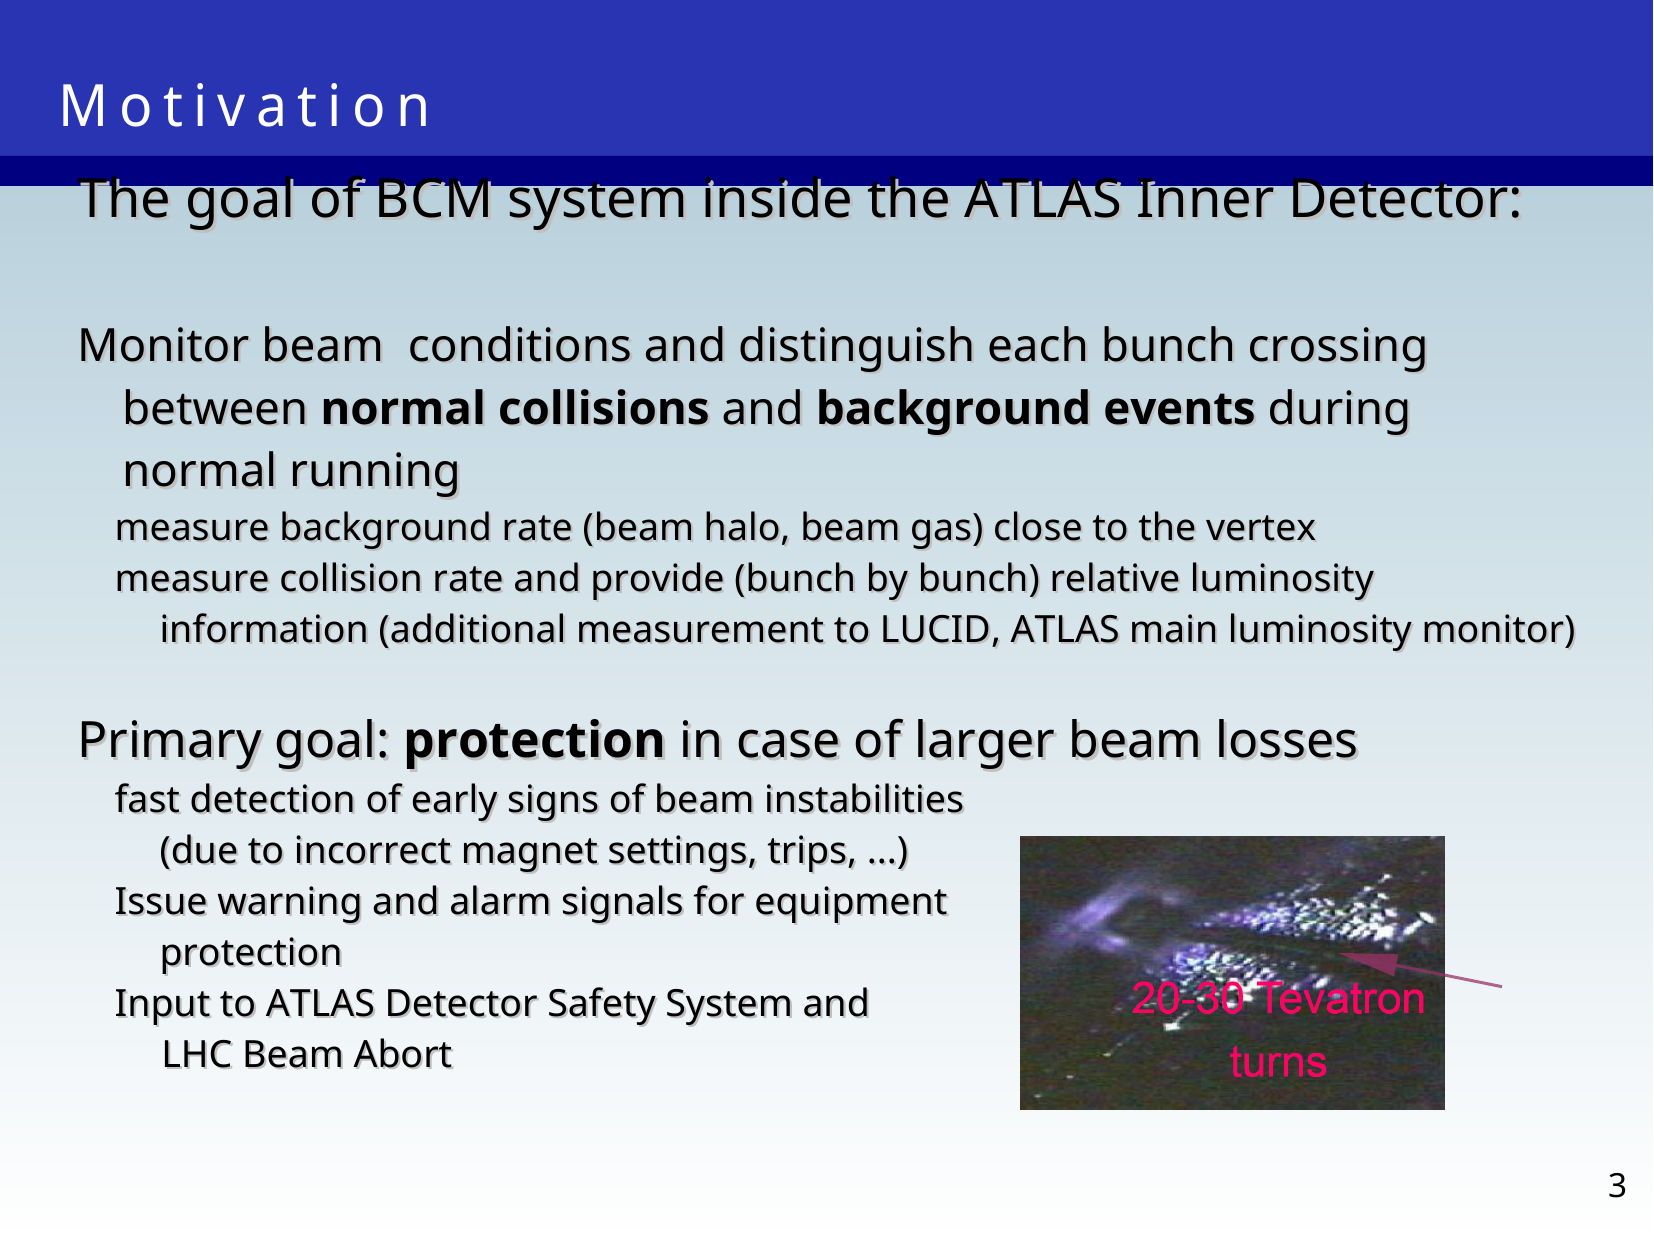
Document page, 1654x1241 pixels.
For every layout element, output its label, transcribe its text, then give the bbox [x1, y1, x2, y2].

subtitle The goal of BCM system inside the ATLAS Inner Detector: Monitor beam conditions and distinguish each bunch crossing between normal collisions and background events during normal running measure background rate (beam halo, beam gas) close to the vertex measure collision rate and provide (bunch by bunch) relative luminosity information (additional measurement to LUCID, ATLAS main luminosity monitor) Primary goal: protection in case of larger beam losses fast detection of early signs of beam instabilities (due to incorrect magnet settings, trips, ...) Issue warning and alarm signals for equipment protection Input to ATLAS Detector Safety System and LHC Beam Abort [39, 222, 1578, 1123]
title Motivation [58, 29, 1613, 178]
picture [1020, 836, 1445, 1110]
